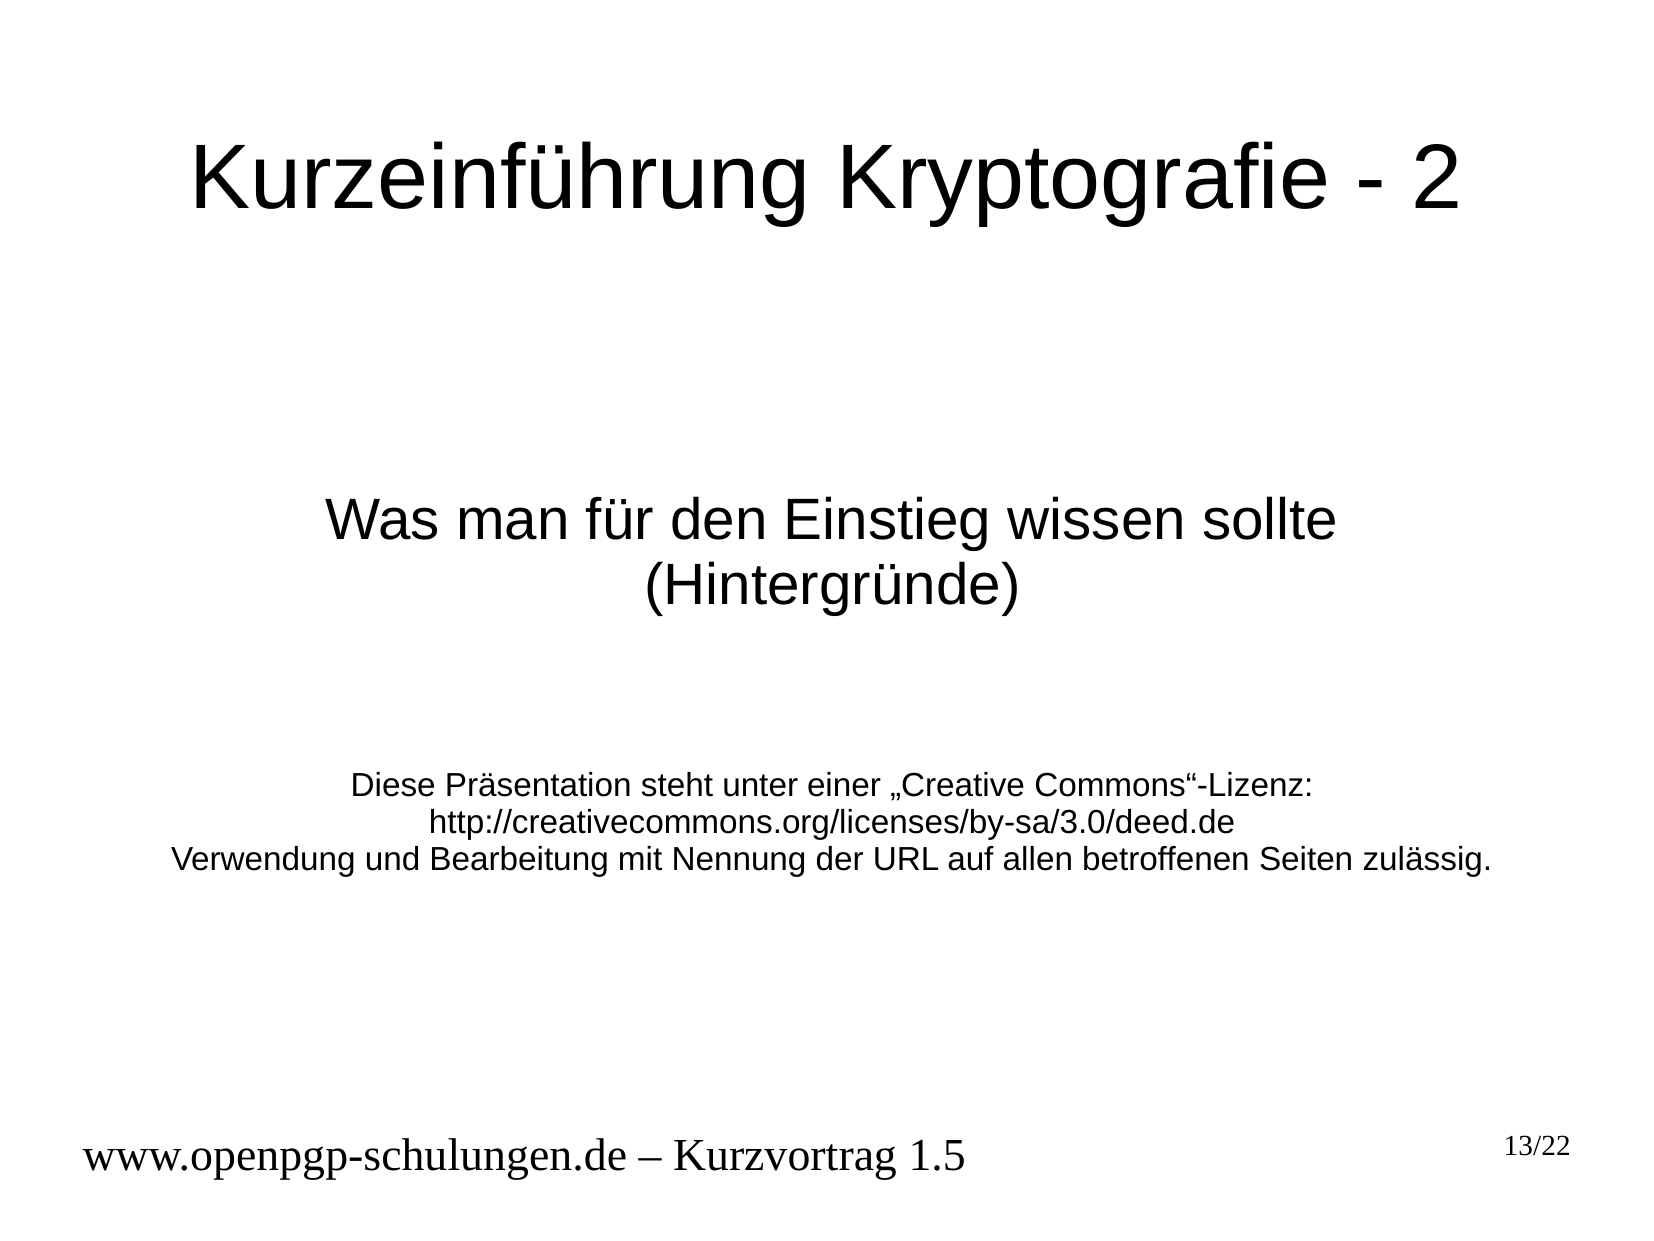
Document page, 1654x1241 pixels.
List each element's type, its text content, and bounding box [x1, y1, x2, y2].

subtitle Was man für den Einstieg wissen sollte (Hintergründe) Diese Präsentation steht unter einer „Creative Commons“-Lizenz: http://creativecommons.org/licenses/by-sa/3.0/deed.de Verwendung und Bearbeitung mit Nennung der URL auf allen betroffenen Seiten zulässig. [82, 354, 1583, 1010]
title Kurzeinführung Kryptografie - 2 [82, 70, 1571, 284]
